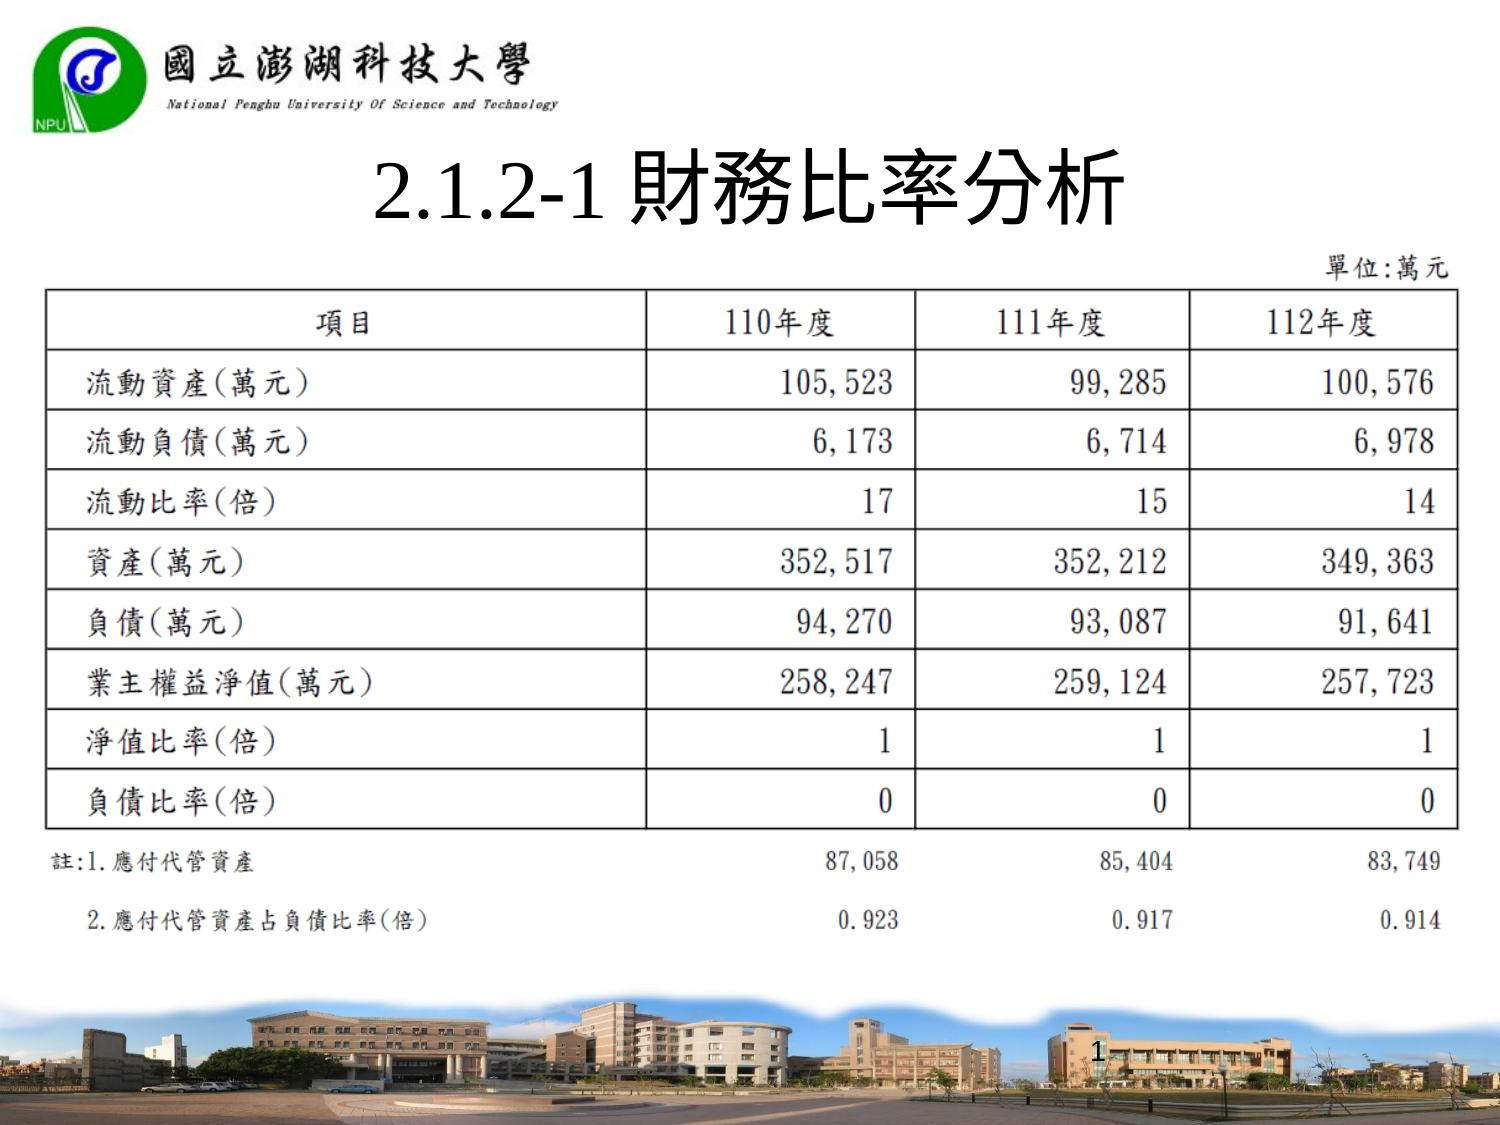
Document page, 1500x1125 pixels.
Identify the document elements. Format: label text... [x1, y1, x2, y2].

title 2.1.2-1財務比率分析 [75, 126, 1426, 243]
picture [27, 243, 1473, 947]
